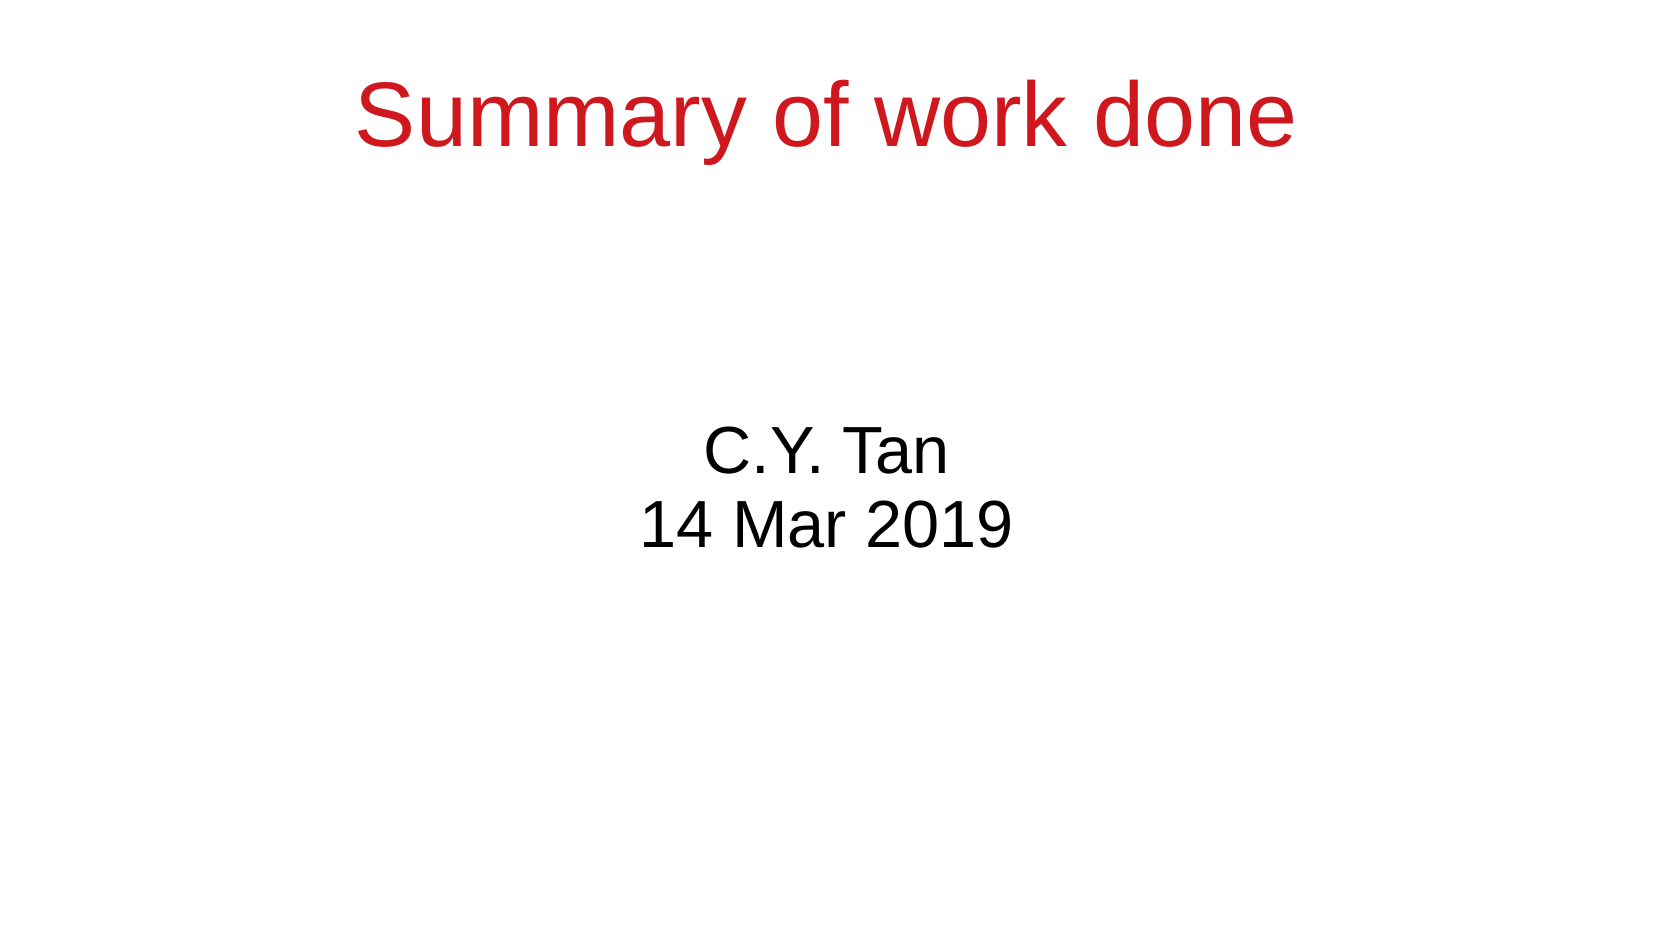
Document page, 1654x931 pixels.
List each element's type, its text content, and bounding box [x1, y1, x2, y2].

subtitle C.Y. Tan 14 Mar 2019 [82, 217, 1571, 758]
title Summary of work done [82, 37, 1571, 193]
